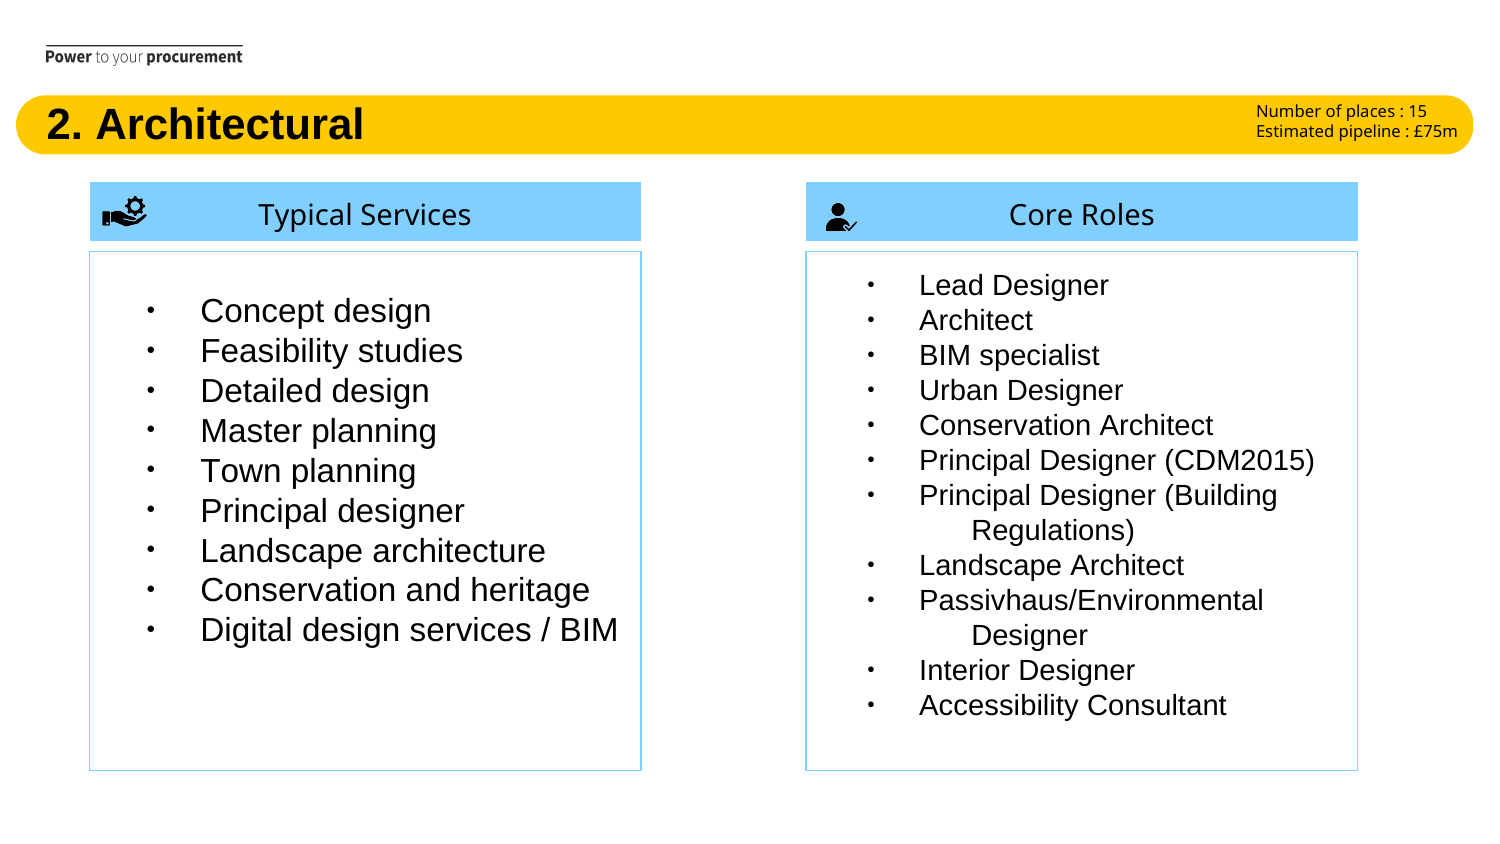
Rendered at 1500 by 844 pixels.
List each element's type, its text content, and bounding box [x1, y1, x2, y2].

text_box Concept design Feasibility studies Detailed design Master planning Town planning Principal designer Landscape architecture Conservation and heritage Digital design services / BIM [90, 252, 641, 770]
text_box Lead Designer Architect BIM specialist Urban Designer Conservation Architect Principal Designer (CDM2015) Principal Designer (Building Regulations) Landscape Architect Passivhaus/Environmental Designer Interior Designer Accessibility Consultant [806, 252, 1358, 770]
text_box Typical Services [161, 182, 641, 241]
picture [89, 176, 161, 247]
title 2. Architectural [46, 95, 1226, 200]
text_box Number of places : 15 Estimated pipeline : £75m [1241, 86, 1500, 158]
picture [811, 187, 872, 247]
text_box Core Roles [806, 182, 1358, 241]
